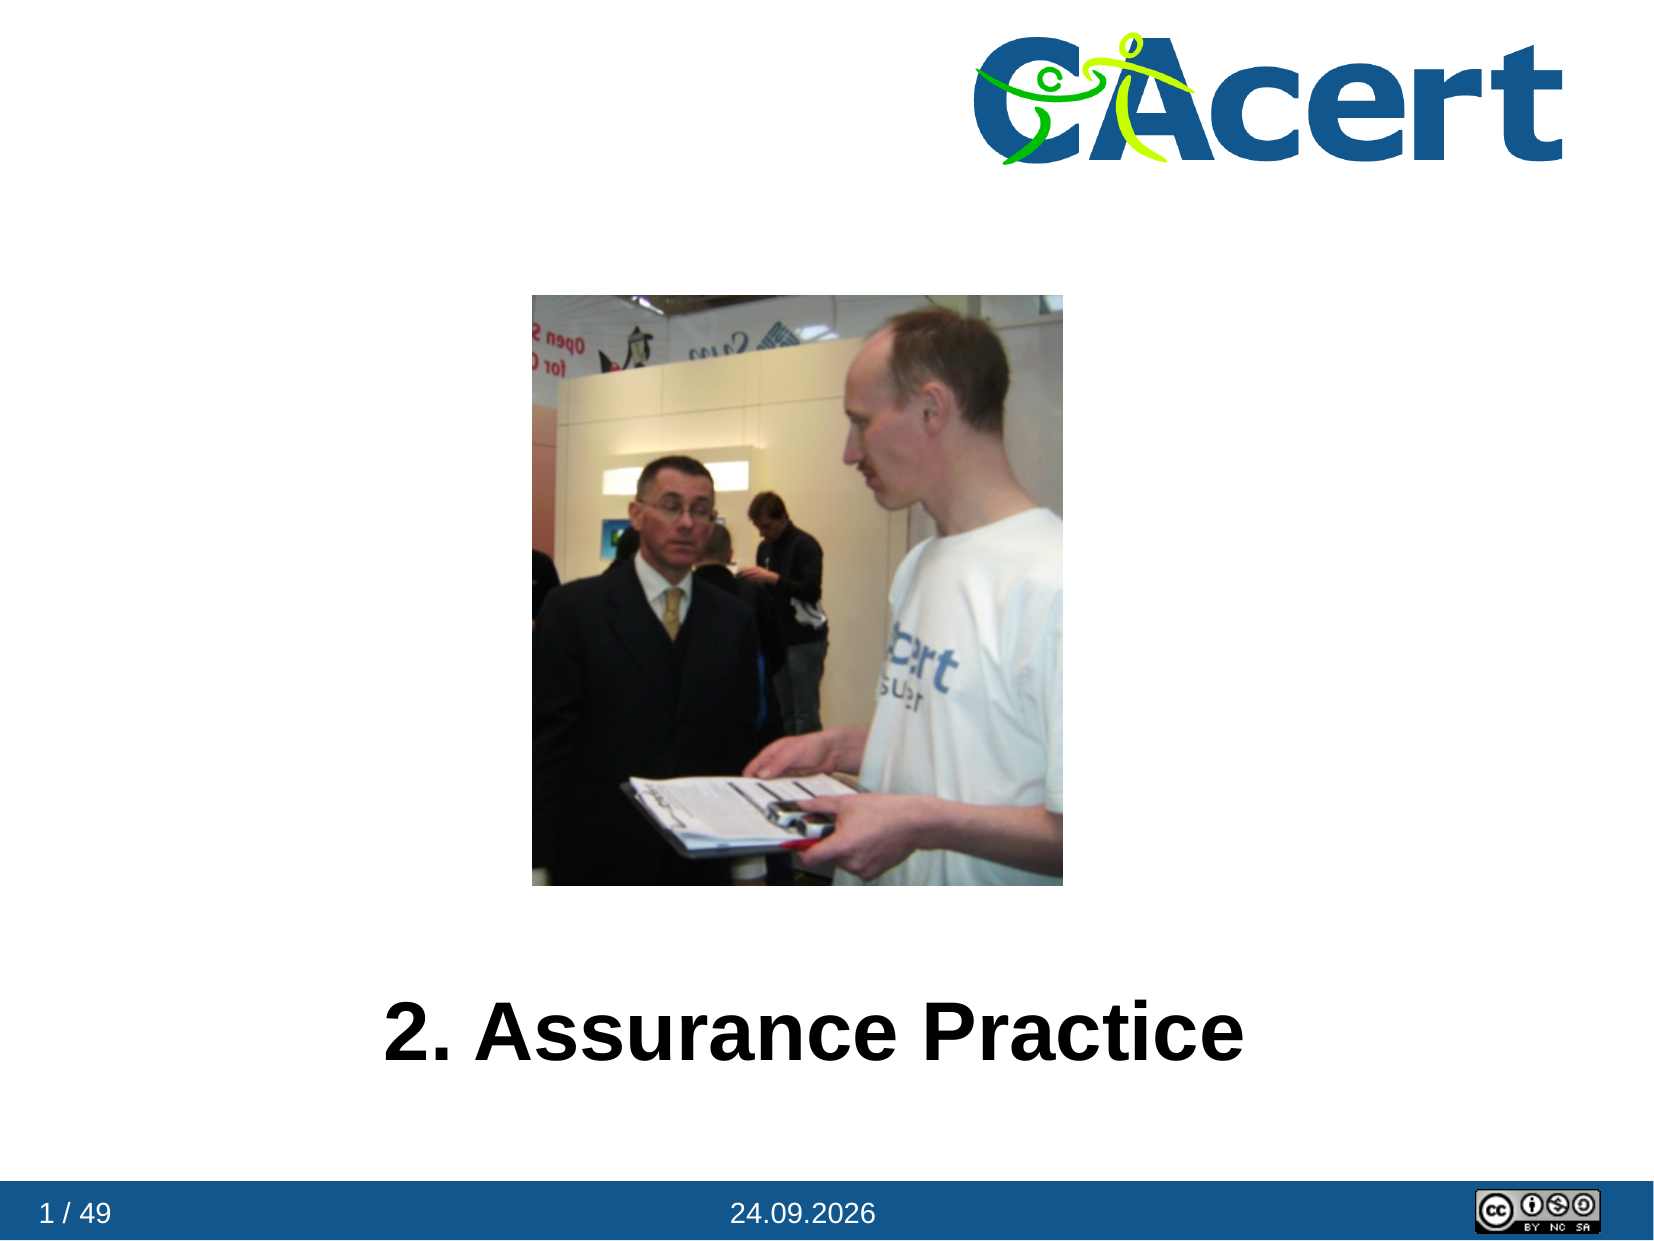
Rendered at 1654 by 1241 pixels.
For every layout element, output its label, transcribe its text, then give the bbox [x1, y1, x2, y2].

picture [532, 295, 1063, 886]
picture [972, 30, 1564, 166]
title 2. Assurance Practice [70, 941, 1560, 1123]
picture [1475, 1189, 1601, 1234]
